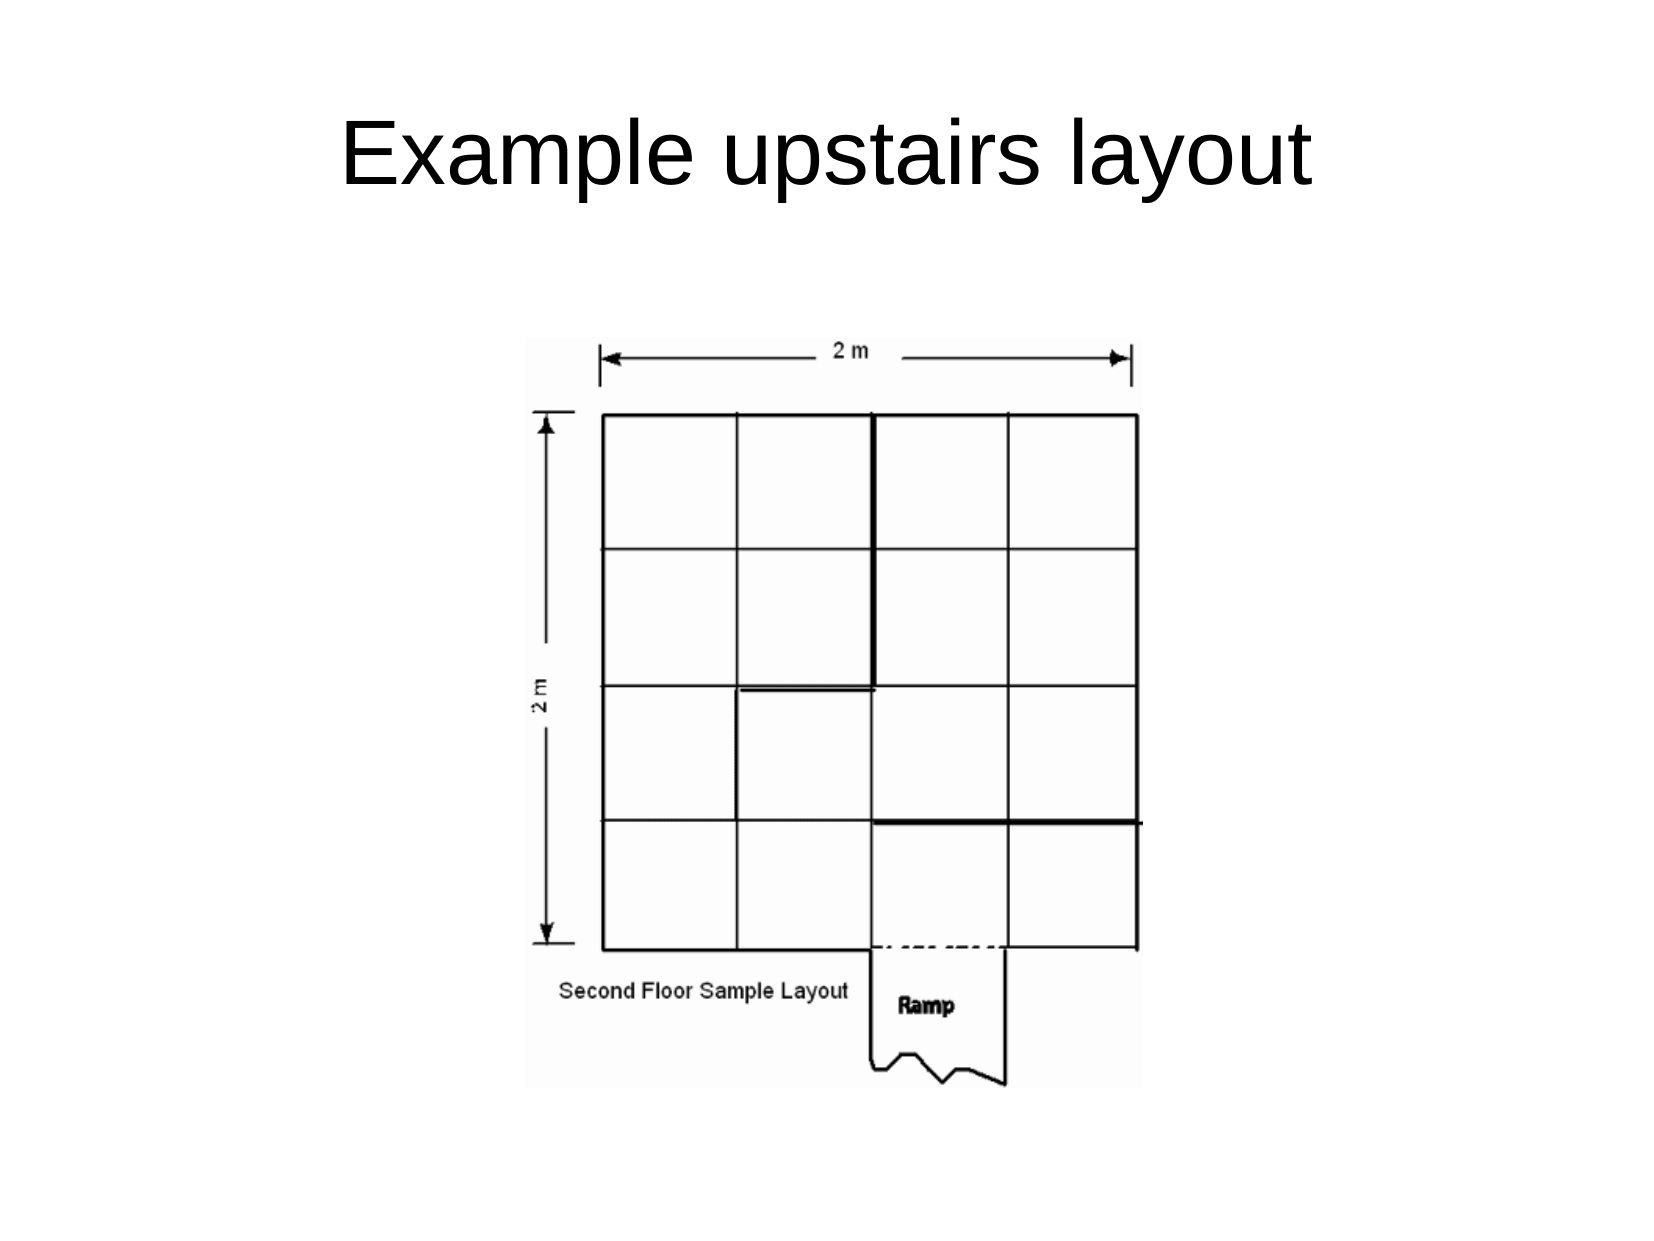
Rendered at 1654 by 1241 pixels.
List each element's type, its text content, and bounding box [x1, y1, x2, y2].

picture [525, 337, 1143, 1088]
title Example upstairs layout [82, 49, 1571, 257]
